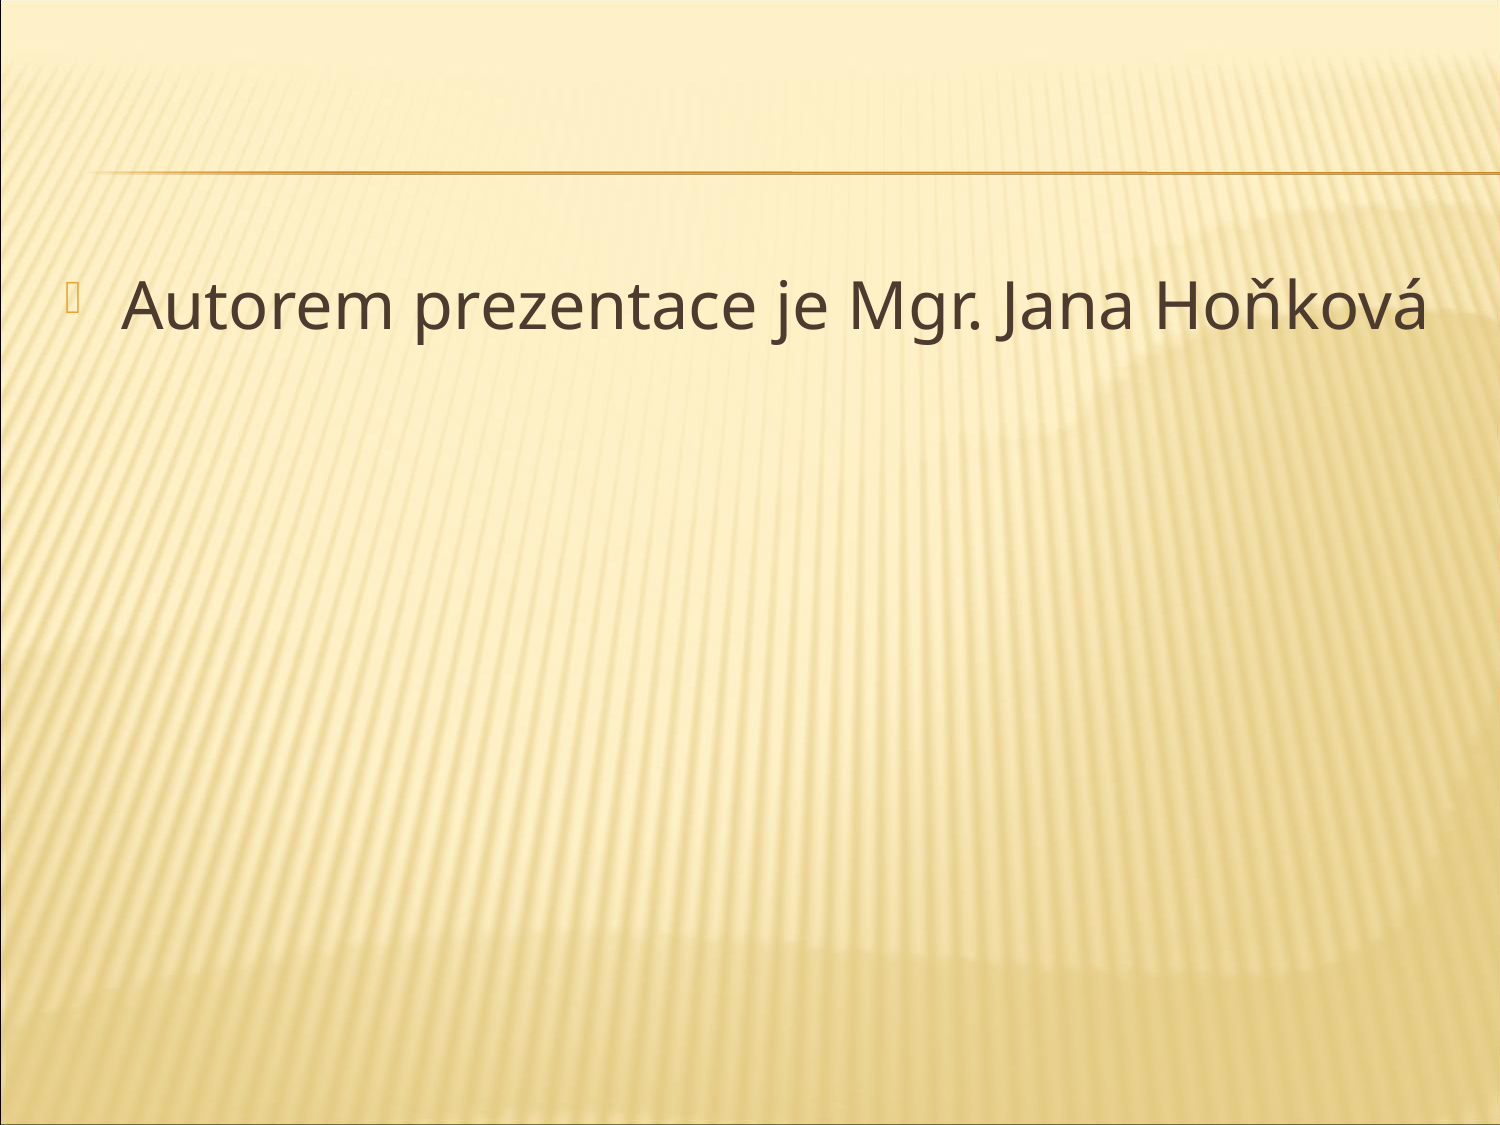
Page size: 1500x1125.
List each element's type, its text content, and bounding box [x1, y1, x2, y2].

list Autorem prezentace je Mgr. Jana Hoňková [50, 254, 1476, 998]
title [50, 75, 1476, 213]
picture [0, 0, 1500, 1125]
